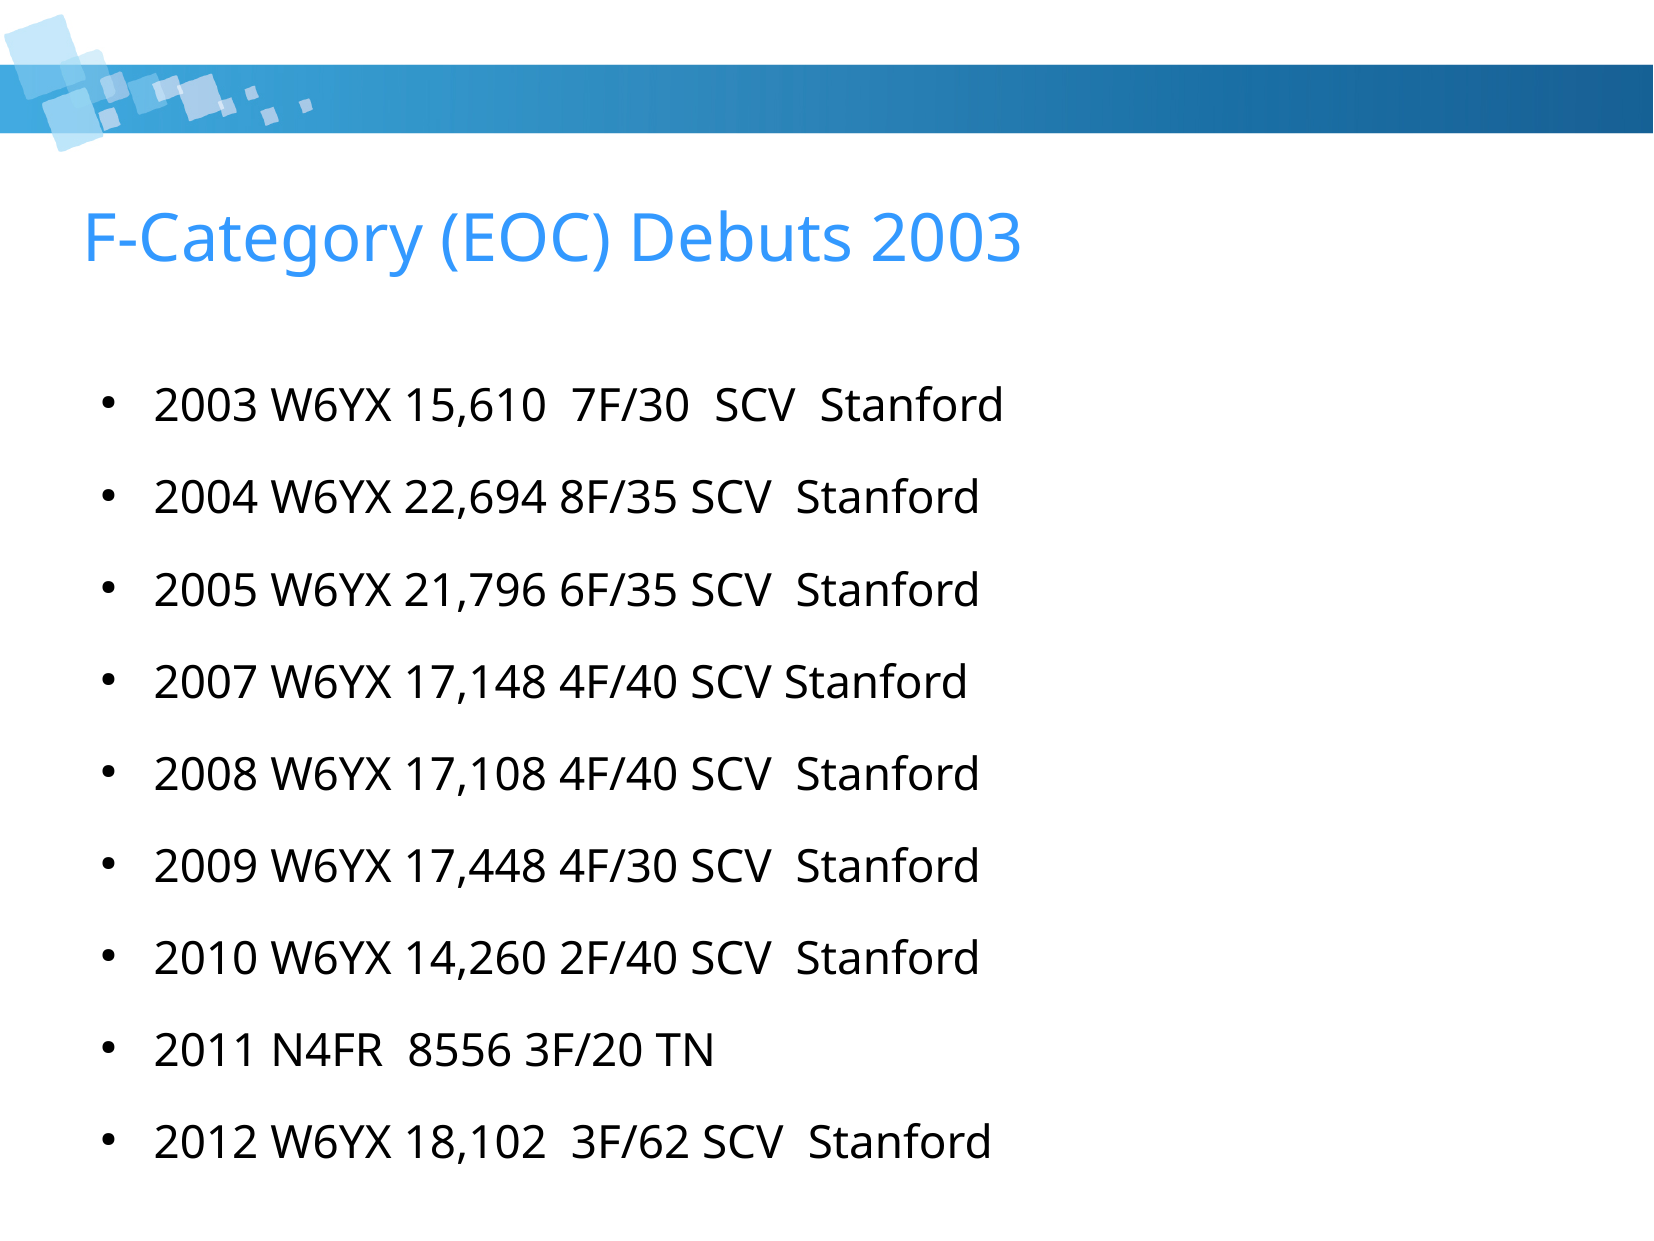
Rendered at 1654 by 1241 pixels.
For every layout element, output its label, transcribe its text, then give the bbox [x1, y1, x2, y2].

list 2003 W6YX 15,610 7F/30 SCV Stanford 2004 W6YX 22,694 8F/35 SCV Stanford 2005 W6YX 21,796 6F/35 SCV Stanford 2007 W6YX 17,148 4F/40 SCV Stanford 2008 W6YX 17,108 4F/40 SCV Stanford 2009 W6YX 17,448 4F/30 SCV Stanford 2010 W6YX 14,260 2F/40 SCV Stanford 2011 N4FR 8556 3F/20 TN 2012 W6YX 18,102 3F/62 SCV Stanford [82, 372, 1571, 1127]
picture [0, 0, 1653, 1238]
title F-Category (EOC) Debuts 2003 [82, 132, 1571, 340]
